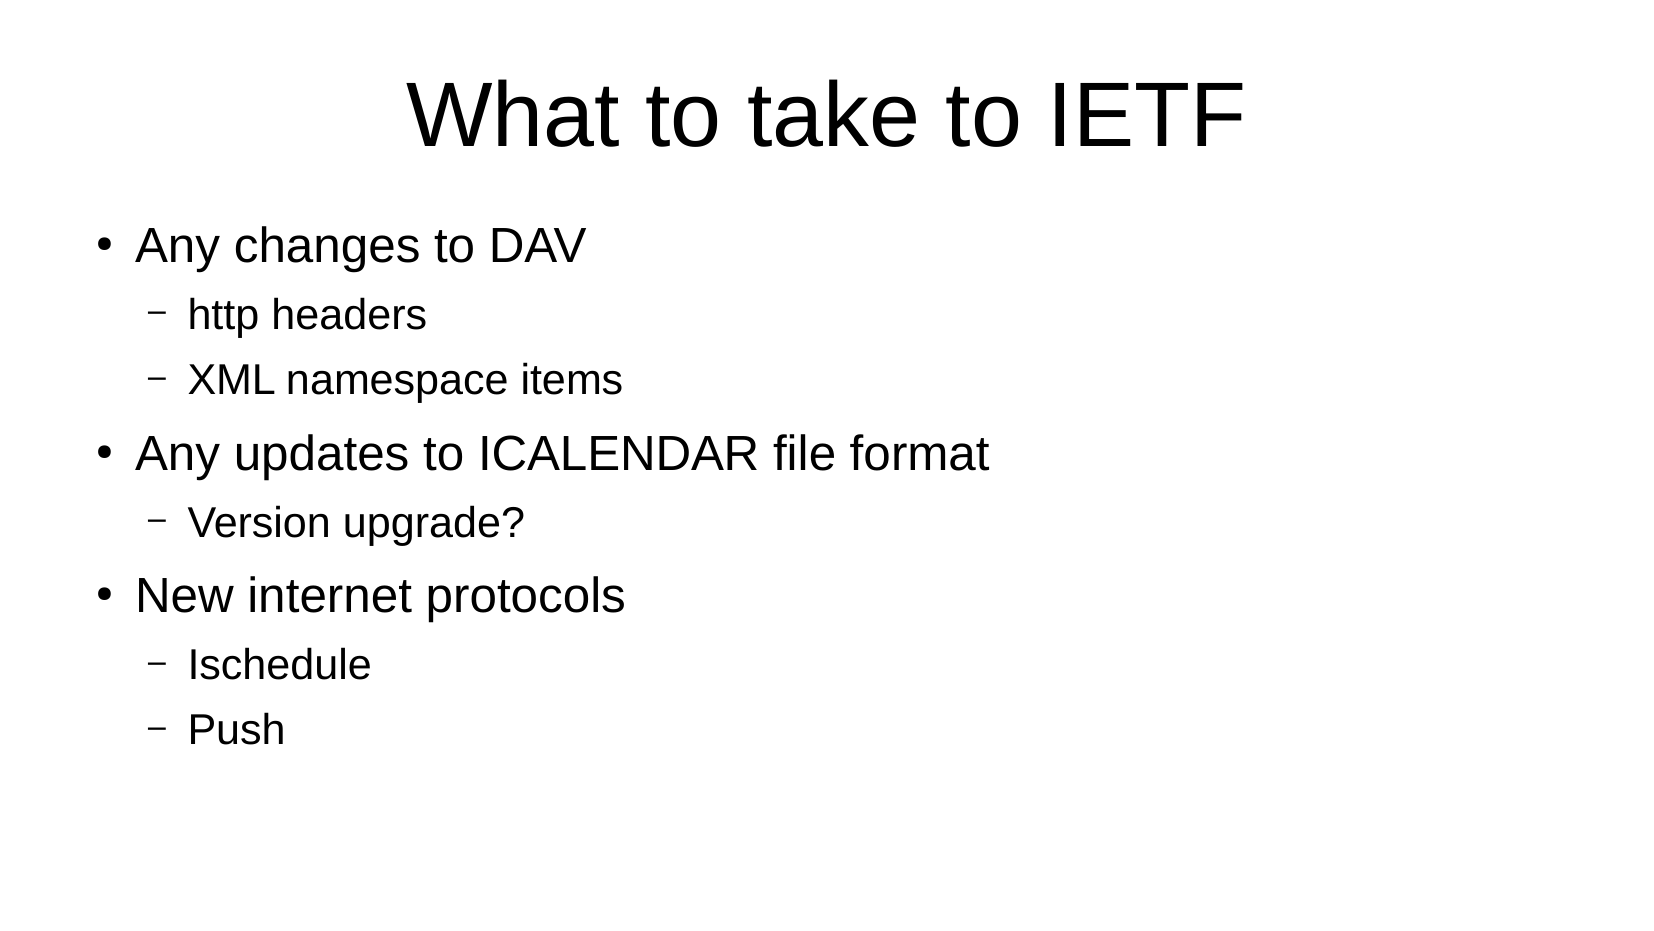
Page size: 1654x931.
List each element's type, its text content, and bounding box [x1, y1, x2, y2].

list Any changes to DAV http headers XML namespace items Any updates to ICALENDAR file format Version upgrade? New internet protocols Ischedule Push [82, 217, 1571, 758]
title What to take to IETF [82, 37, 1571, 193]
